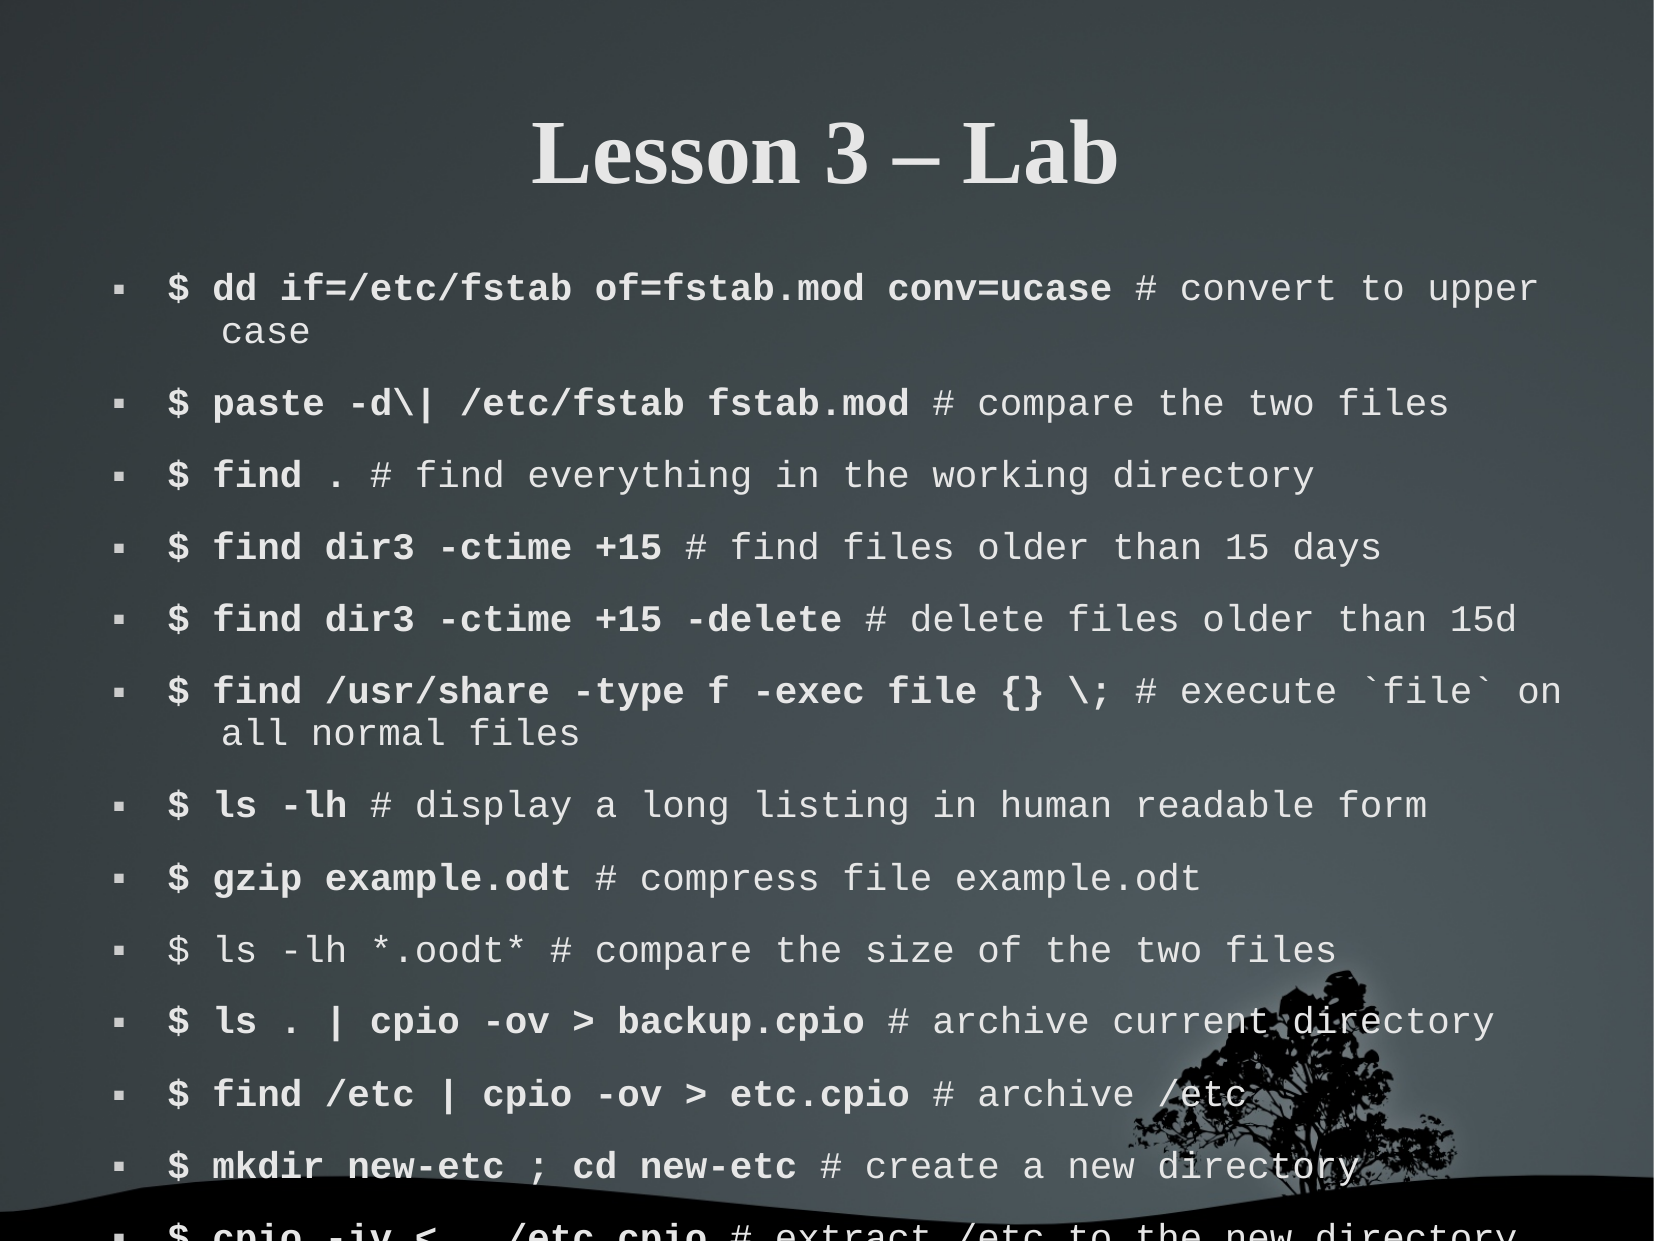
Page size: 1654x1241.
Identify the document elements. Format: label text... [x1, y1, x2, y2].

title Lesson 3 – Lab [82, 49, 1571, 257]
picture [0, 0, 1654, 1241]
list $ dd if=/etc/fstab of=fstab.mod conv=ucase # convert to upper case $ paste -d\| /etc/fstab fstab.mod # compare the two files $ find . # find everything in the working directory $ find dir3 -ctime +15 # find files older than 15 days $ find dir3 -ctime +15 -delete # delete files older than 15d $ find /usr/share -type f -exec file {} \; # execute `file` on all normal files $ ls -lh # display a long listing in human readable form $ gzip example.odt # compress file example.odt $ ls -lh *.oodt* # compare the size of the two files $ ls . | cpio -ov > backup.cpio # archive current directory $ find /etc | cpio -ov > etc.cpio # archive /etc $ mkdir new-etc ; cd new-etc # create a new directory $ cpio -iv < ../etc.cpio # extract /etc to the new directory [79, 269, 1568, 1241]
